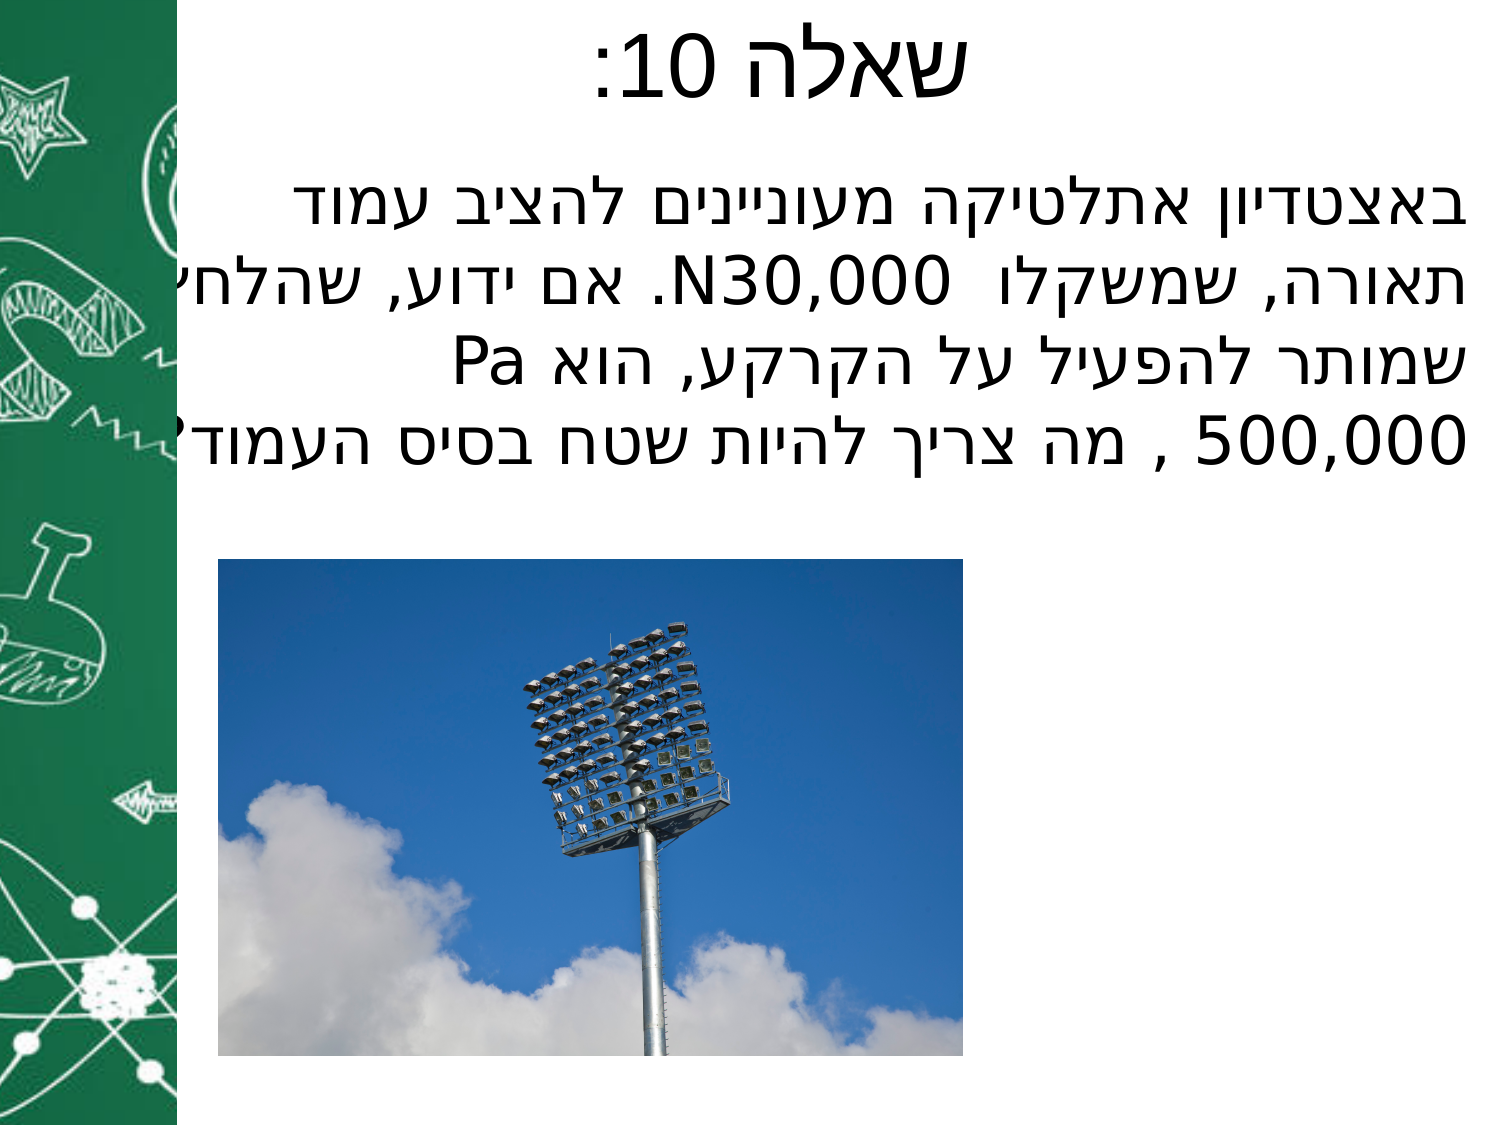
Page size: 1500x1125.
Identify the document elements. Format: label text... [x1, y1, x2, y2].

picture [0, 0, 177, 1125]
picture [218, 559, 963, 1056]
list באצטדיון אתלטיקה מעוניינים להציב עמוד תאורה, שמשקלו N30,000. אם ידוע, שהלחץ שמותר להפעיל על הקרקע, הוא Pa 500,000 , מה צריך להיות שטח בסיס העמוד? [177, 150, 1485, 1125]
title שאלה 10: [177, 0, 1457, 150]
